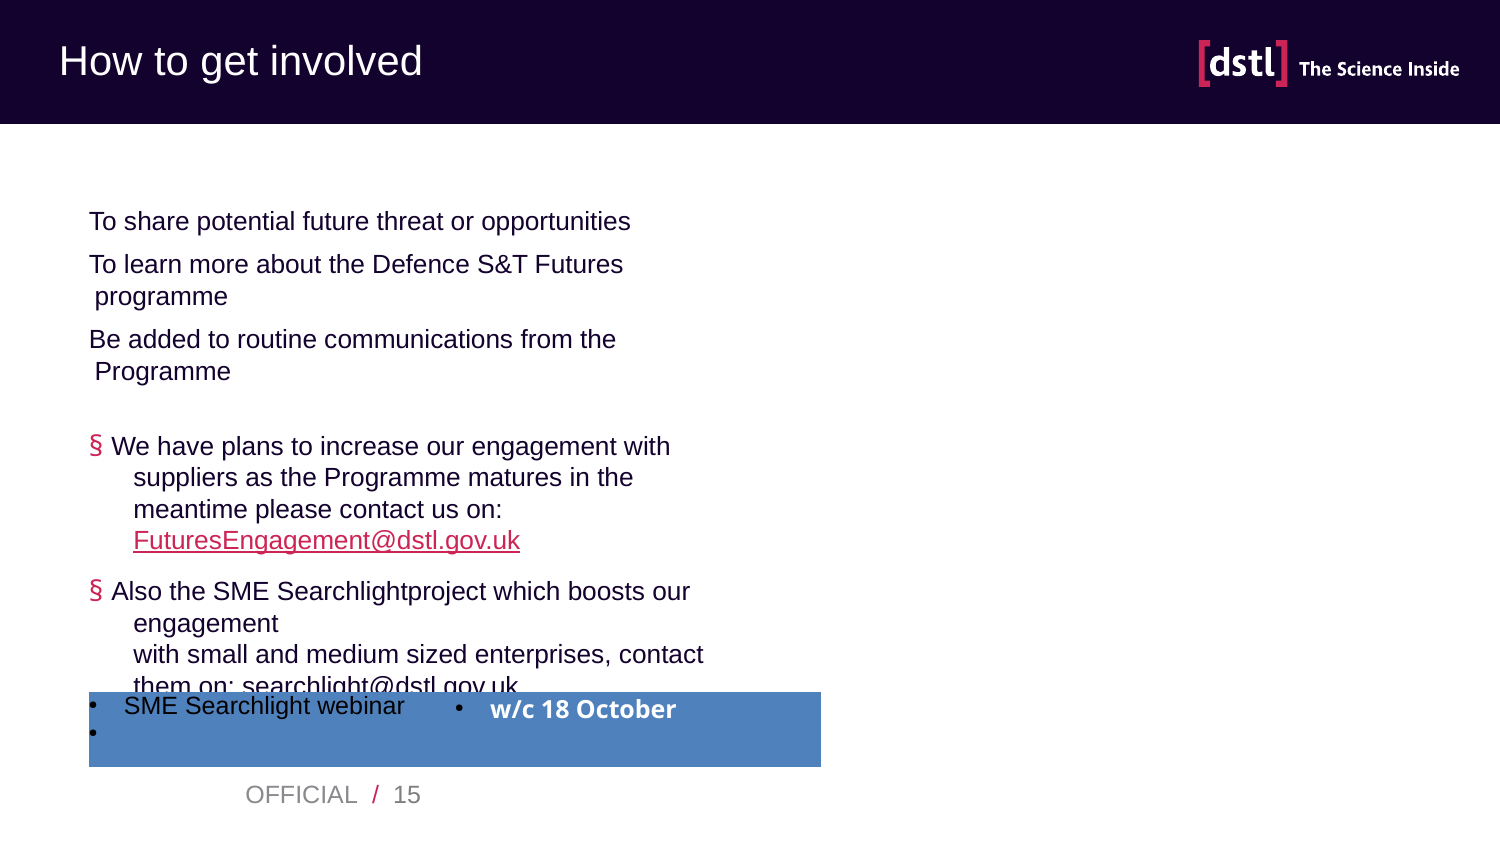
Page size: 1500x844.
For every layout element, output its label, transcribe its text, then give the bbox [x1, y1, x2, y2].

text_box OFFICIAL / 15 [230, 771, 1457, 816]
table_header SME Searchlight webinar [89, 692, 455, 767]
list To share potential future threat or opportunities To learn more about the Defence S&T Futures programme Be added to routine communications from the Programme We have plans to increase our engagement with suppliers as the Programme matures in the meantime please contact us on: FuturesEngagement@dstl.gov.uk Also the SME Searchlight project which boosts our engagement with small and medium sized enterprises, contact them on: searchlight@dstl.gov.uk [75, 173, 1188, 775]
text_box How to get involved [0, 0, 1140, 124]
table_header w/c 18 October [455, 692, 821, 767]
